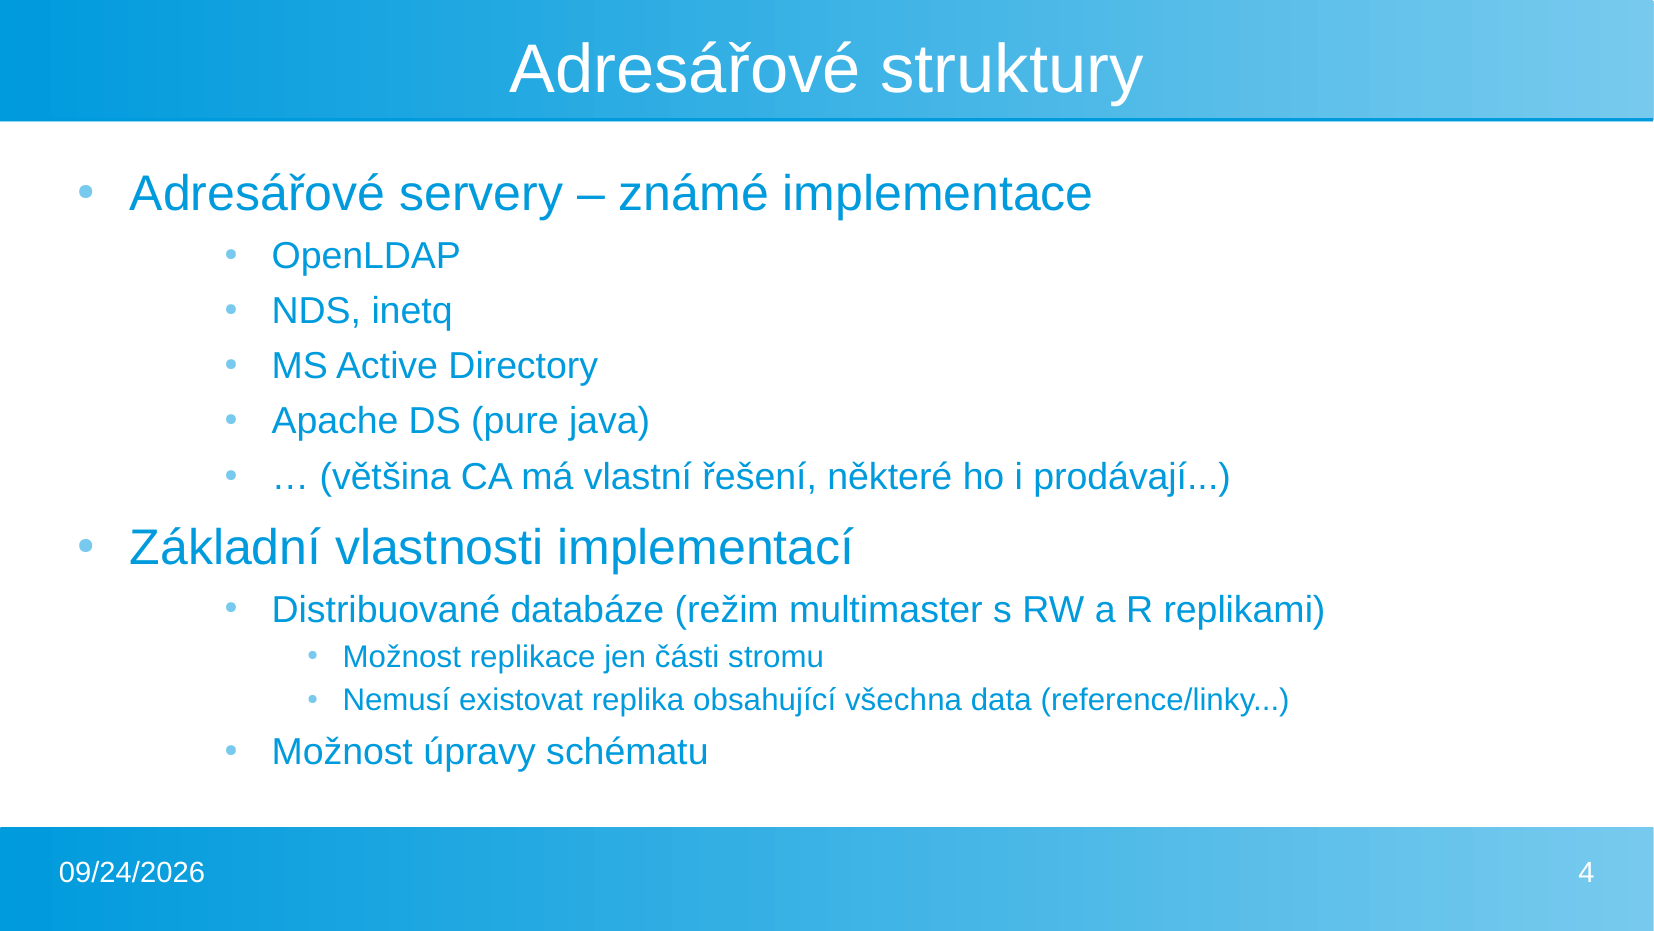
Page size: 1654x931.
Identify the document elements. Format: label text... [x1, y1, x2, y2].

title Adresářové struktury [59, 29, 1595, 108]
list Adresářové servery – známé implementace OpenLDAP NDS, inetq MS Active Directory Apache DS (pure java) … (většina CA má vlastní řešení, některé ho i prodávají...) Základní vlastnosti implementací Distribuované databáze (režim multimaster s RW a R replikami) Možnost replikace jen části stromu Nemusí existovat replika obsahující všechna data (reference/linky...) Možnost úpravy schématu [59, 165, 1595, 756]
